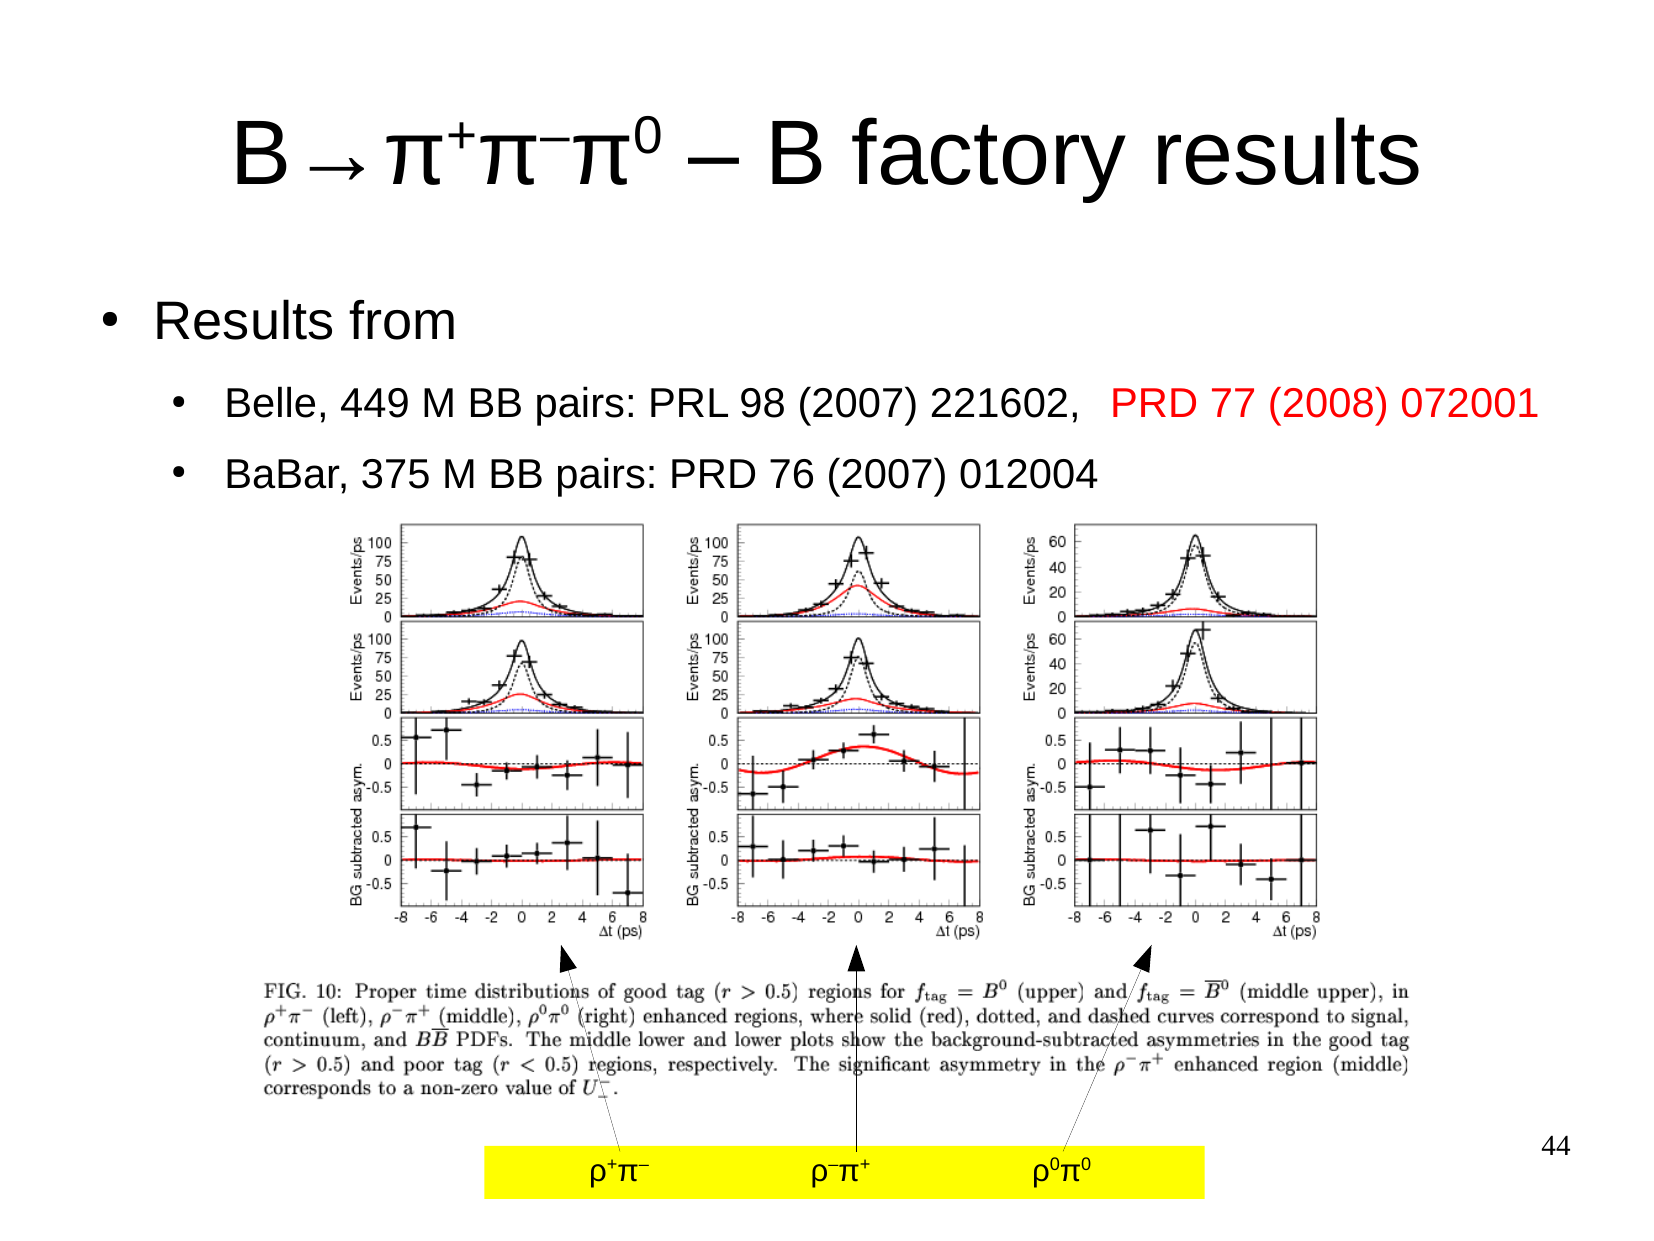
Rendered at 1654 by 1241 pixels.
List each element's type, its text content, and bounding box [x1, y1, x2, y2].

title B→π+π–π0 – B factory results [82, 56, 1571, 250]
list Results from Belle, 449 M BB pairs: PRL 98 (2007) 221602, PRD 77 (2008) 072001 BaBar, 375 M BB pairs: PRD 76 (2007) 012004 [82, 290, 1571, 1094]
text_box ρ+π– ρ–π+ ρ0π0 [484, 1145, 1205, 1199]
picture [216, 499, 1438, 1114]
